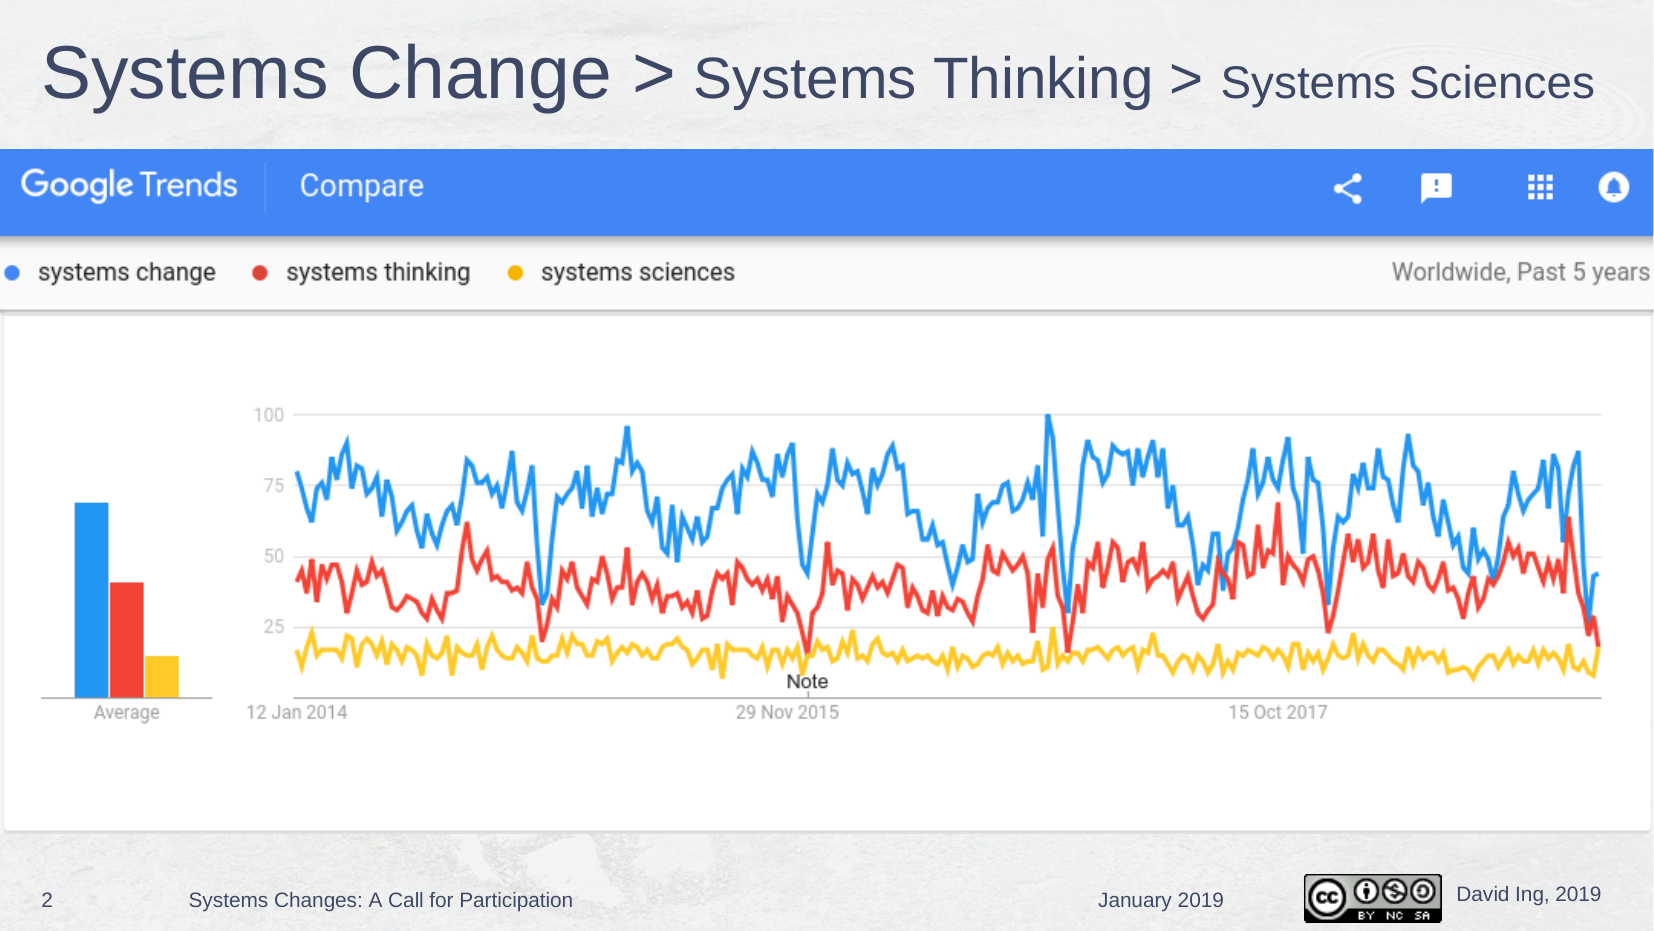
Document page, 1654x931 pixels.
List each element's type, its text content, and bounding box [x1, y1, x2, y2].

title Systems Change > Systems Thinking > Systems Sciences [41, 30, 1613, 126]
picture [0, 0, 1654, 931]
